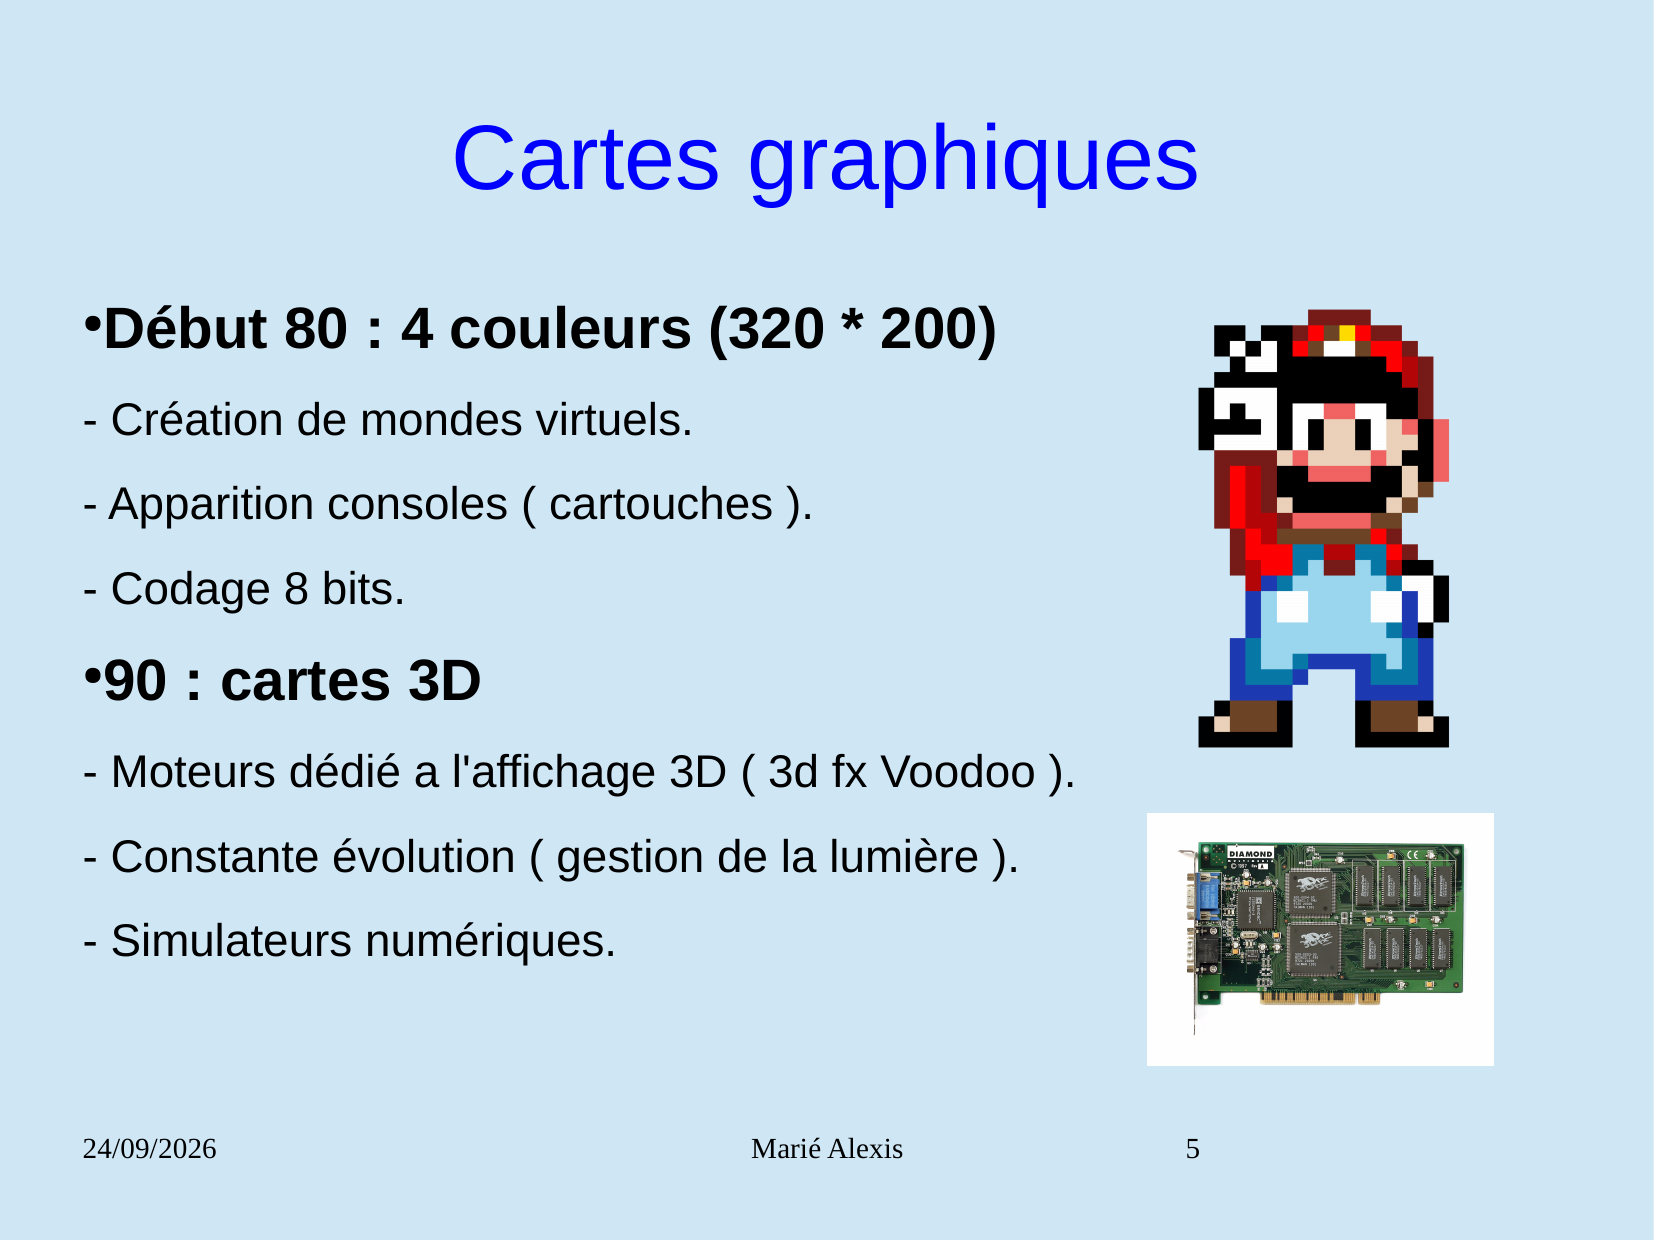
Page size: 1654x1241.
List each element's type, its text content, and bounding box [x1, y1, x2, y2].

picture [1174, 277, 1467, 763]
text_box [1185, 1129, 1571, 1216]
picture [1147, 813, 1494, 1066]
title Cartes graphiques [82, 49, 1571, 257]
list Début 80 : 4 couleurs (320 * 200) - Création de mondes virtuels. - Apparition consoles ( cartouches ). - Codage 8 bits. 90 : cartes 3D - Moteurs dédié a l'affichage 3D ( 3d fx Voodoo ). - Constante évolution ( gestion de la lumière ). - Simulateurs numériques. [82, 290, 1571, 1109]
text_box [82, 1129, 468, 1216]
text_box Marié Alexis [565, 1129, 1090, 1216]
